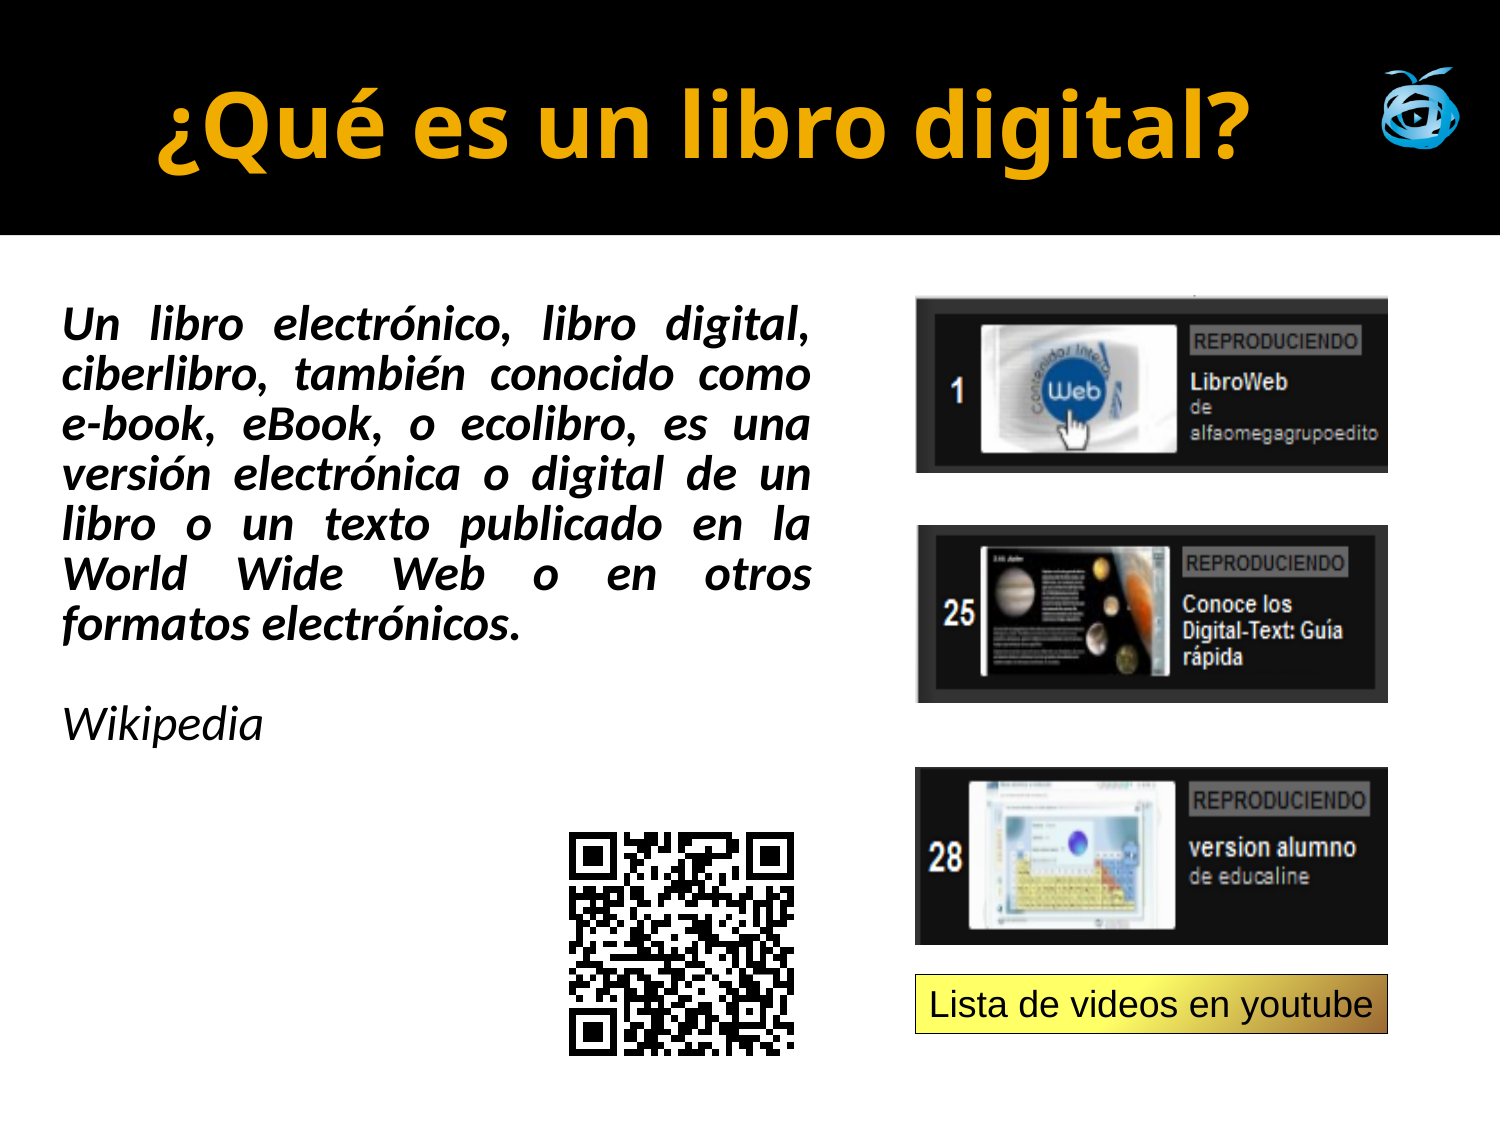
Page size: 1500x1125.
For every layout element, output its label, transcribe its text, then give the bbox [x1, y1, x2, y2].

picture [561, 826, 798, 1063]
text_box Lista de videos en youtube [915, 974, 1388, 1034]
picture [1364, 48, 1471, 167]
picture [915, 295, 1388, 473]
title ¿Qué es un libro digital? [29, 59, 1380, 225]
picture [915, 767, 1388, 945]
text_box Un libro electrónico, libro digital, ciberlibro, también conocido como e-book, eBook, o ecolibro, es una versión electrónica o digital de un libro o un texto publicado en la World Wide Web o en otros formatos electrónicos. Wikipedia [46, 295, 827, 886]
picture [915, 525, 1388, 703]
